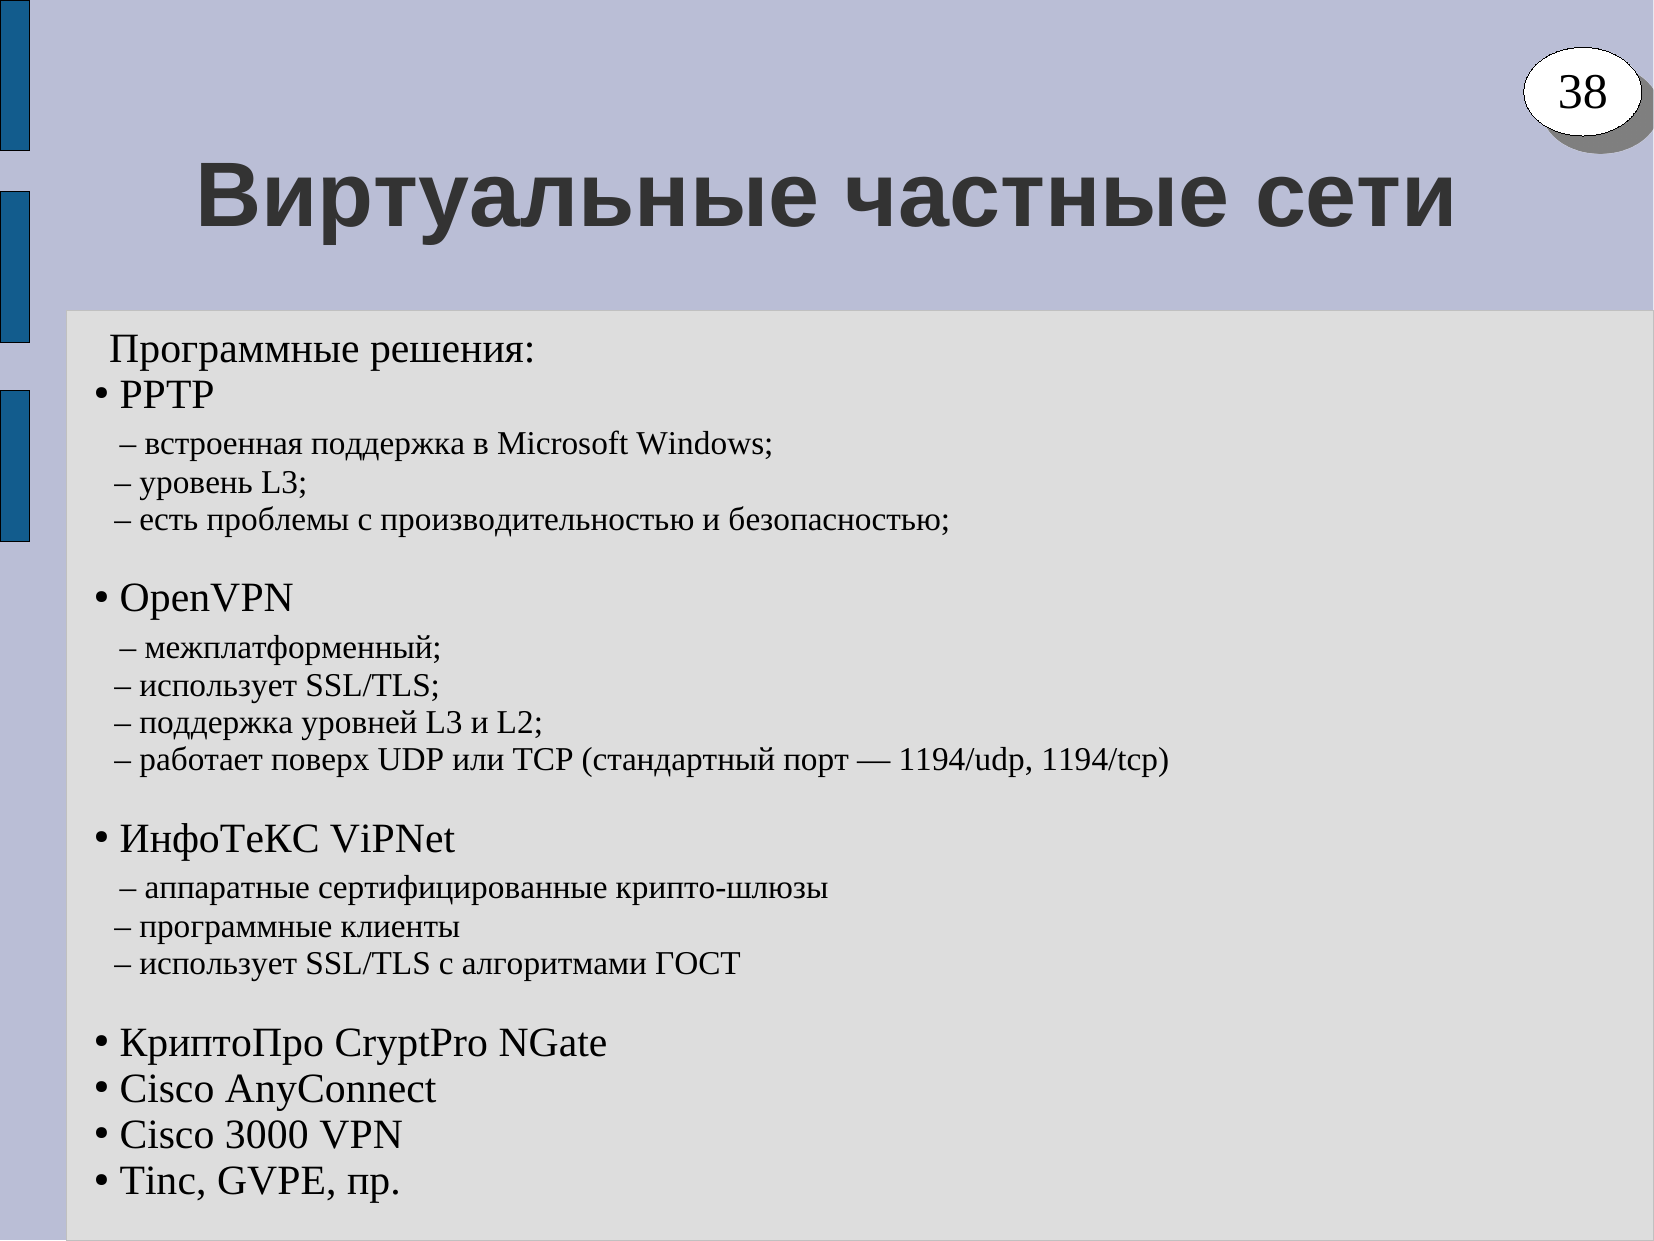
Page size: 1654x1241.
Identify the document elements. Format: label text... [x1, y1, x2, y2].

title Виртуальные частные сети [121, 91, 1534, 299]
text_box Программные решения: PPTP – встроенная поддержка в Microsoft Windows; – уровень L3; – есть проблемы с производительностью и безопасностью; OpenVPN – межплатформенный; – использует SSL/TLS; – поддержка уровней L3 и L2; – работает поверх UDP или TCP (стандартный порт — 1194/udp, 1194/tcp) ИнфоТеКС ViPNet – аппаратные сертифицированные крипто-шлюзы – программные клиенты – использует SSL/TLS с алгоритмами ГОСТ КриптоПро CryptPro NGate Cisco AnyConnect Cisco 3000 VPN Tinc, GVPE, пр. [94, 324, 1628, 1241]
text_box 38 [1523, 47, 1642, 137]
